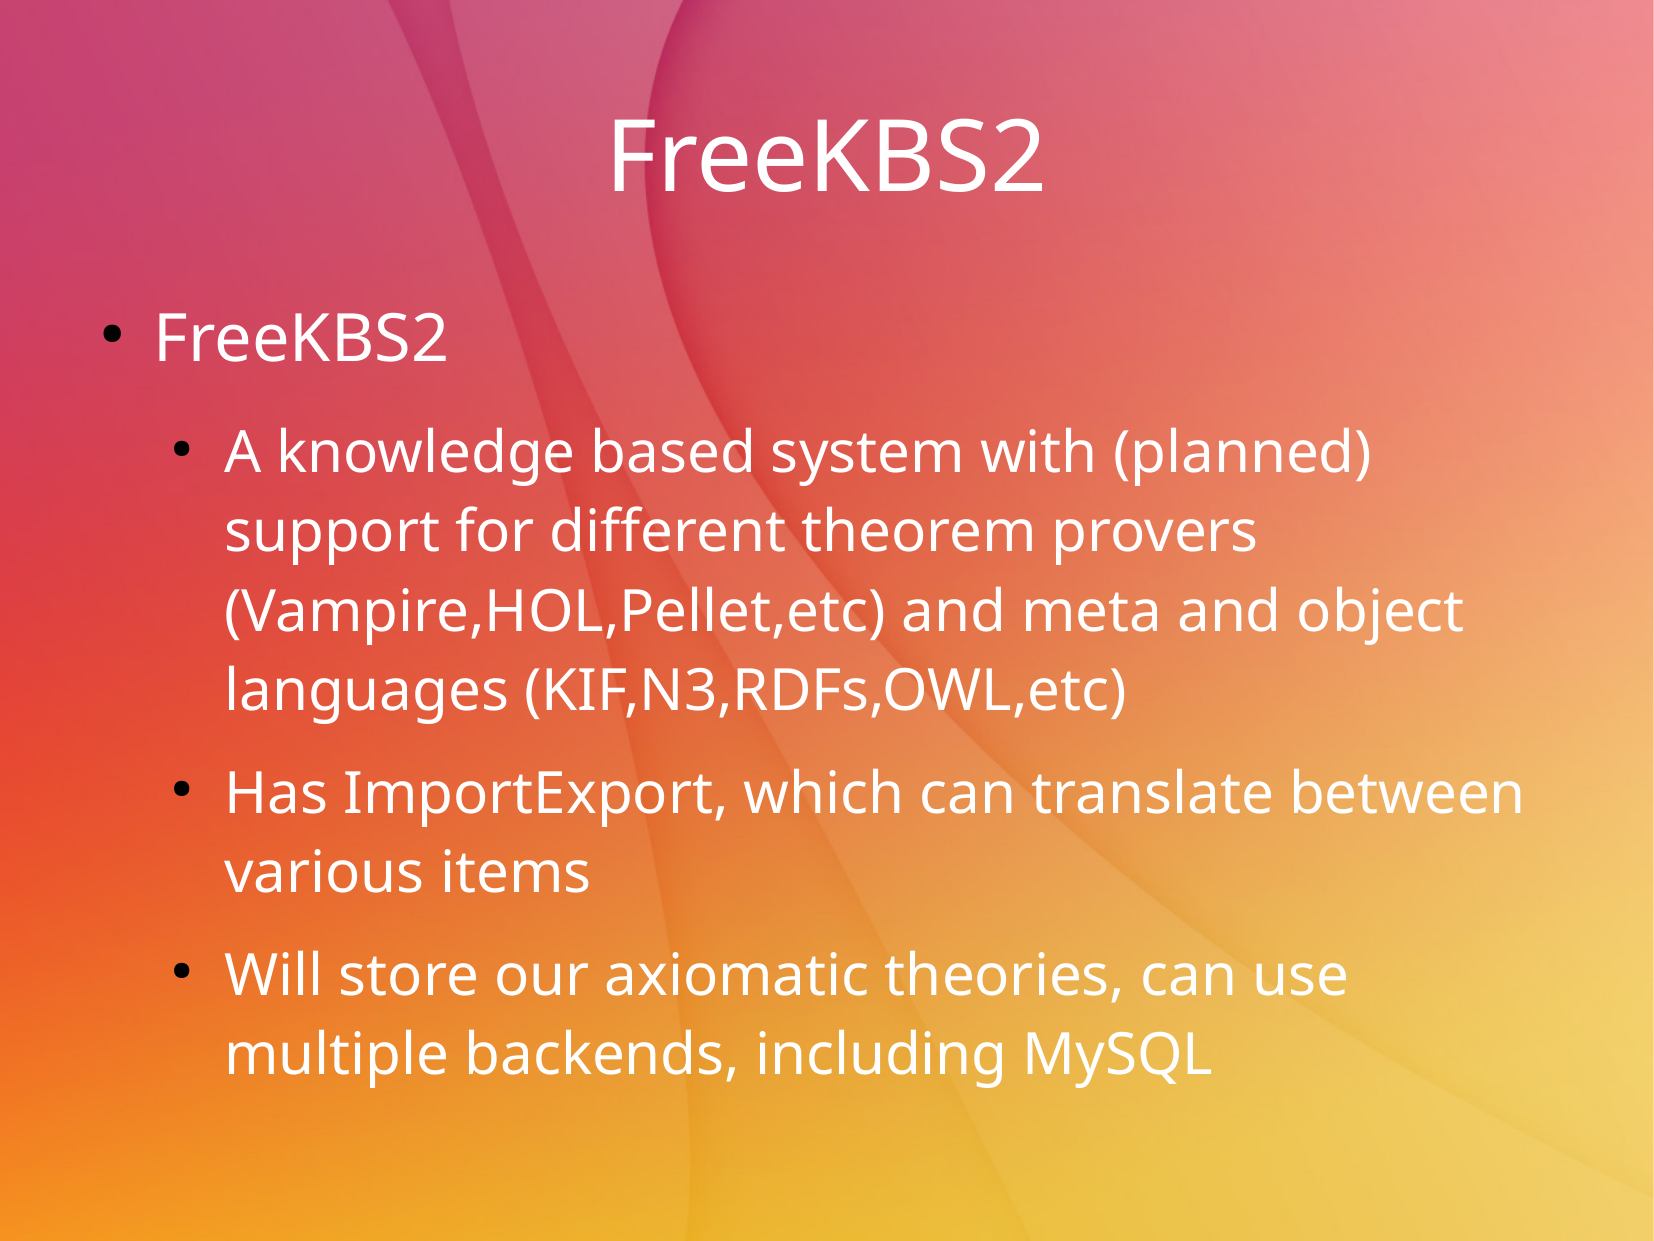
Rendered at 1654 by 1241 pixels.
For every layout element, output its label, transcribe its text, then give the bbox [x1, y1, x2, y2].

title FreeKBS2 [82, 56, 1571, 250]
picture [0, 0, 1654, 1241]
list FreeKBS2 A knowledge based system with (planned) support for different theorem provers (Vampire,HOL,Pellet,etc) and meta and object languages (KIF,N3,RDFs,OWL,etc) Has ImportExport, which can translate between various items Will store our axiomatic theories, can use multiple backends, including MySQL [82, 290, 1571, 1094]
